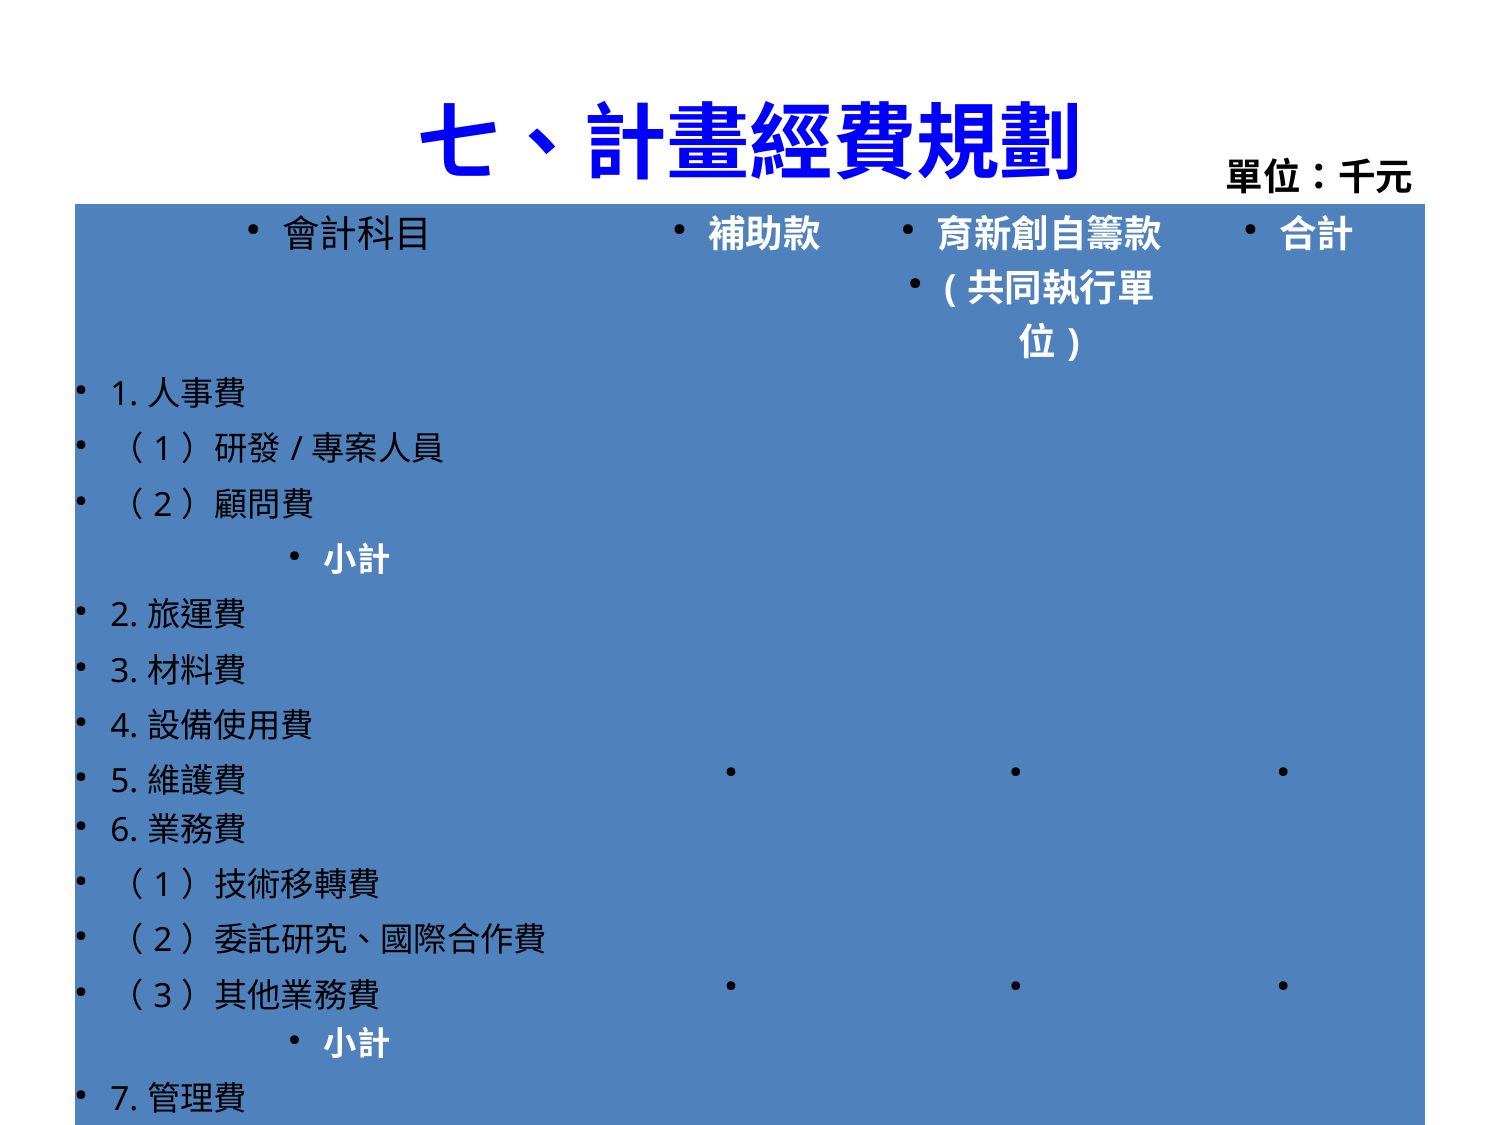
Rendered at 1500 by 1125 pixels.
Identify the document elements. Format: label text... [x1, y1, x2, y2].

table_cell [604, 913, 890, 969]
table_cell [604, 699, 890, 754]
title 七、計畫經費規劃 [75, 7, 1426, 195]
table_cell [1173, 533, 1425, 588]
table_cell [1173, 1017, 1425, 1072]
table_cell [890, 1017, 1173, 1072]
table_cell [1173, 1072, 1425, 1125]
table_cell [1173, 858, 1425, 913]
table_cell [1173, 913, 1425, 969]
table_cell [604, 533, 890, 588]
table_cell [604, 478, 890, 533]
table_cell [1173, 803, 1425, 858]
table_header 補助款 [604, 204, 890, 367]
table_cell [604, 803, 890, 858]
table_cell [890, 969, 1173, 1017]
table_cell [1173, 754, 1425, 803]
table_cell [604, 969, 890, 1017]
table_cell [890, 803, 1173, 858]
table_cell [1173, 699, 1425, 754]
table_cell [890, 478, 1173, 533]
table_cell （1）技術移轉費 [75, 858, 604, 913]
table_cell 3.材料費 [75, 644, 604, 699]
table_header 合計 [1173, 204, 1425, 367]
table_cell 4.設備使用費 [75, 699, 604, 754]
table_cell [1173, 422, 1425, 478]
table_cell [604, 588, 890, 644]
table_cell （3）其他業務費 [75, 969, 604, 1017]
table_cell [604, 367, 890, 422]
table_header 育新創自籌款 (共同執行單位) [890, 204, 1173, 367]
table_cell [1173, 644, 1425, 699]
table_cell 7.管理費 [75, 1072, 604, 1125]
table_cell [890, 588, 1173, 644]
table_cell 2.旅運費 [75, 588, 604, 644]
table_cell [604, 858, 890, 913]
table_cell [604, 1072, 890, 1125]
table_cell [890, 699, 1173, 754]
table_header 會計科目 [75, 204, 604, 367]
table_cell 小計 [75, 1017, 604, 1072]
table_cell [1173, 969, 1425, 1017]
table_cell [890, 754, 1173, 803]
table_cell [890, 913, 1173, 969]
table_cell [890, 858, 1173, 913]
table_cell （2）委託研究、國際合作費 [75, 913, 604, 969]
table_cell [890, 533, 1173, 588]
table_cell [1173, 478, 1425, 533]
table_cell [604, 422, 890, 478]
table_cell 小計 [75, 533, 604, 588]
table_cell [604, 754, 890, 803]
table_cell [890, 1072, 1173, 1125]
table_cell [604, 644, 890, 699]
table_cell [890, 422, 1173, 478]
table_cell （2）顧問費 [75, 478, 604, 533]
text_box 單位：千元 [1210, 145, 1444, 207]
table_cell 1.人事費 [75, 367, 604, 422]
table_cell （1）研發/專案人員 [75, 422, 604, 478]
table_cell [1173, 367, 1425, 422]
table_cell [890, 644, 1173, 699]
table_cell [1173, 588, 1425, 644]
table_cell 6.業務費 [75, 803, 604, 858]
table_cell 5.維護費 [75, 754, 604, 803]
table_cell [890, 367, 1173, 422]
table_cell [604, 1017, 890, 1072]
